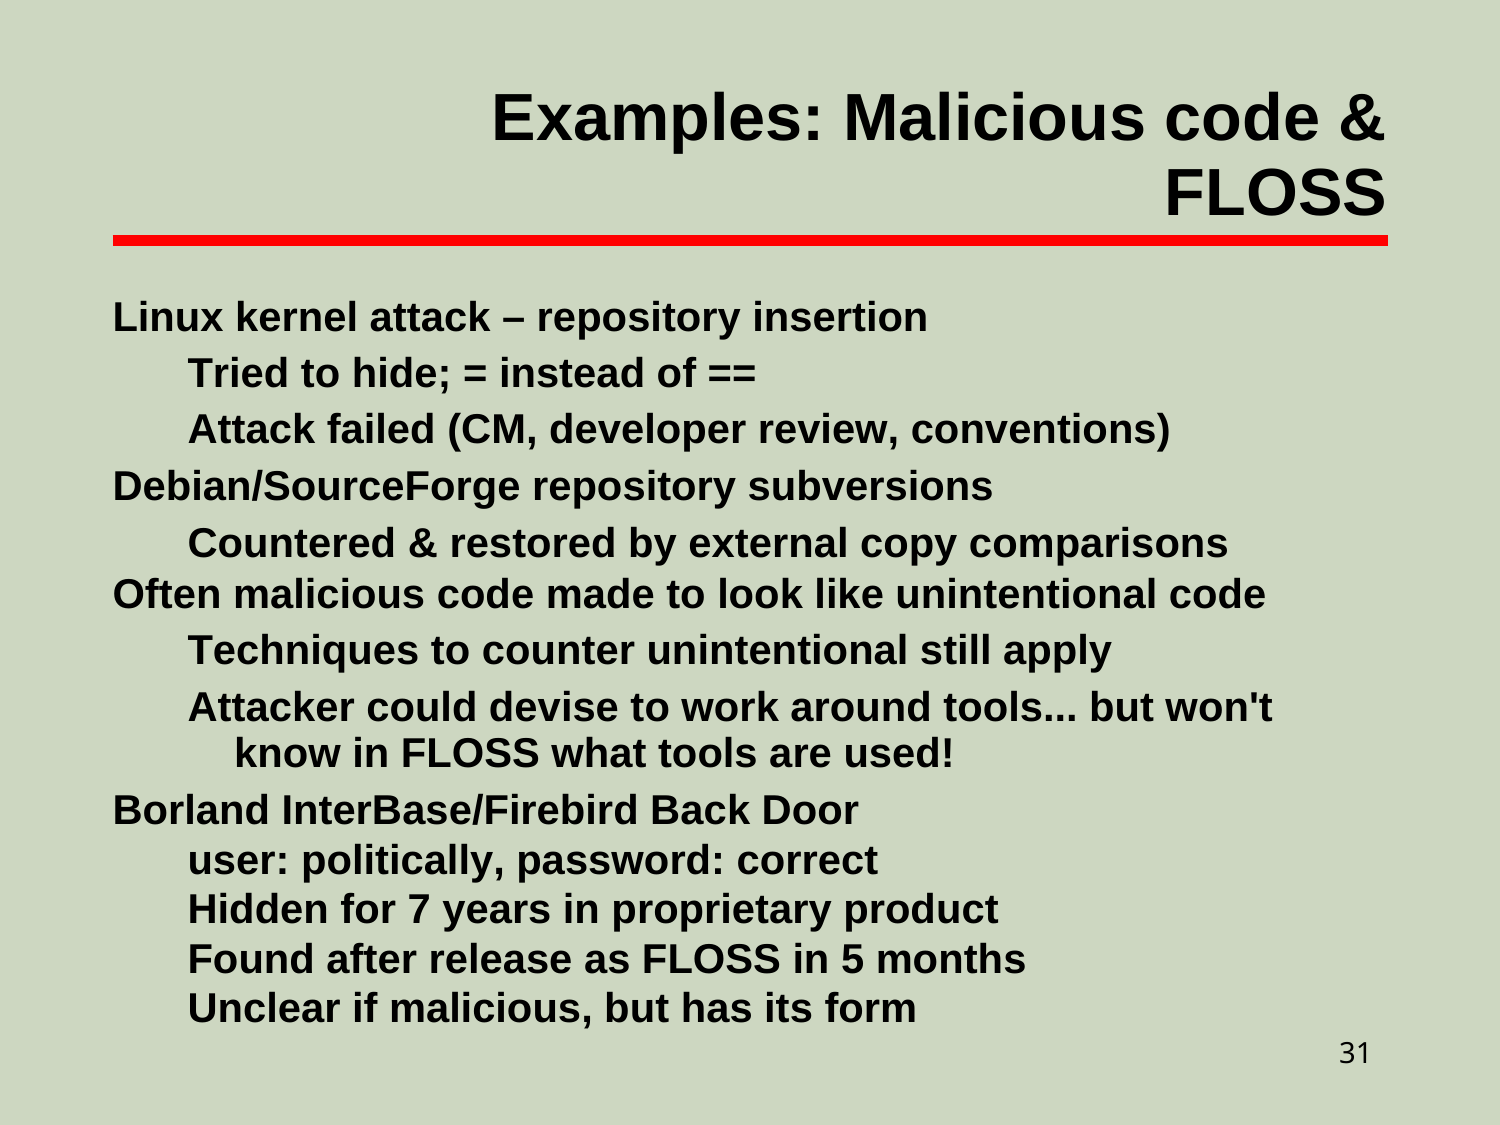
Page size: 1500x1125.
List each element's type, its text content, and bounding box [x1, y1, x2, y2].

list Linux kernel attack – repository insertion Tried to hide; = instead of == Attack failed (CM, developer review, conventions) Debian/SourceForge repository subversions Countered & restored by external copy comparisons Often malicious code made to look like unintentional code Techniques to counter unintentional still apply Attacker could devise to work around tools... but won't know in FLOSS what tools are used! Borland InterBase/Firebird Back Door user: politically, password: correct Hidden for 7 years in proprietary product Found after release as FLOSS in 5 months Unclear if malicious, but has its form [112, 299, 1388, 1077]
title Examples: Malicious code & FLOSS [337, 74, 1388, 235]
